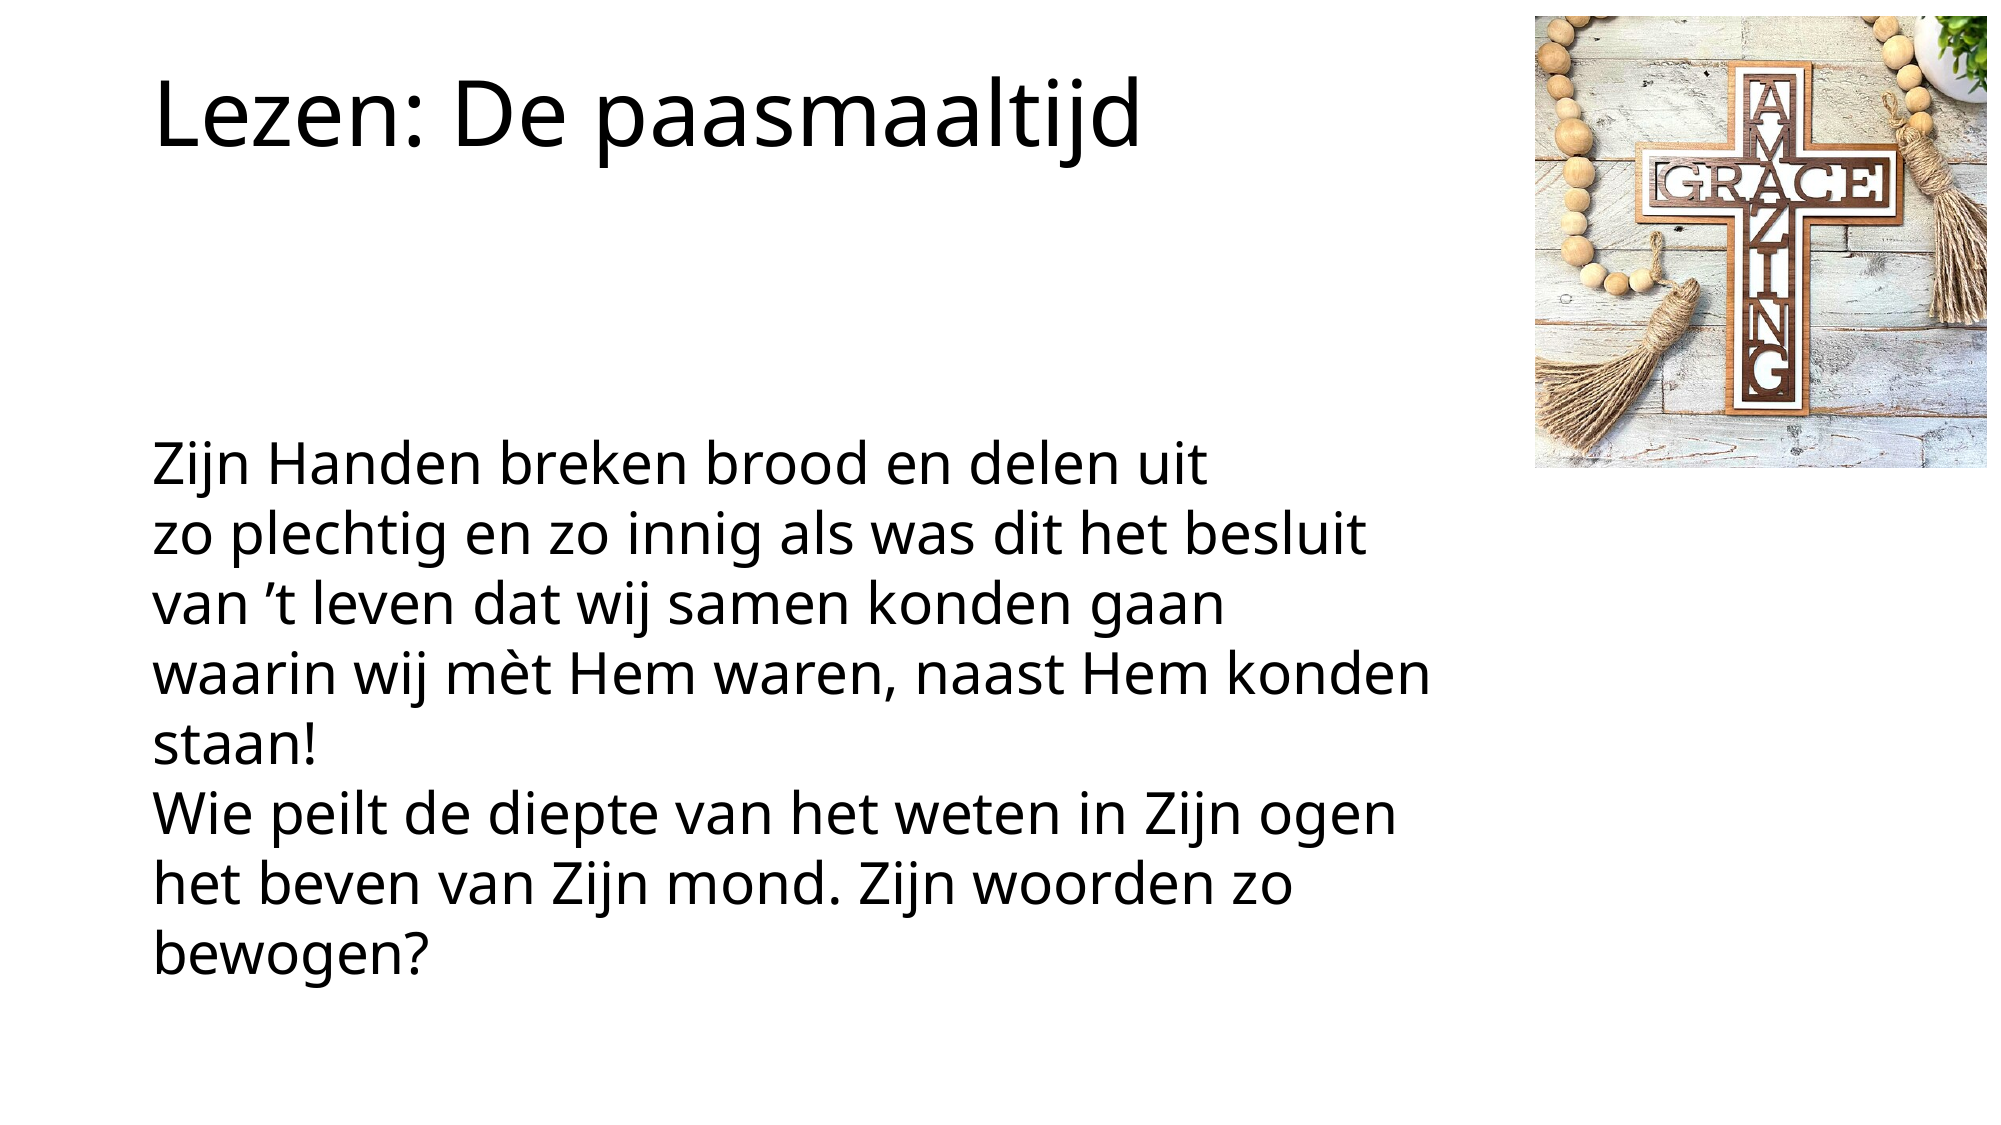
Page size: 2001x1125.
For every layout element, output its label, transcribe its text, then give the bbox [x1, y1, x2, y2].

title Lezen: De paasmaaltijd [137, 59, 1535, 278]
picture [1535, 16, 1987, 468]
text_box Zijn Handen breken brood en delen uit zo plechtig en zo innig als was dit het besluit van ’t leven dat wij samen konden gaan waarin wij mèt Hem waren, naast Hem konden staan! Wie peilt de diepte van het weten in Zijn ogen het beven van Zijn mond. Zijn woorden zo bewogen? [137, 418, 1520, 994]
